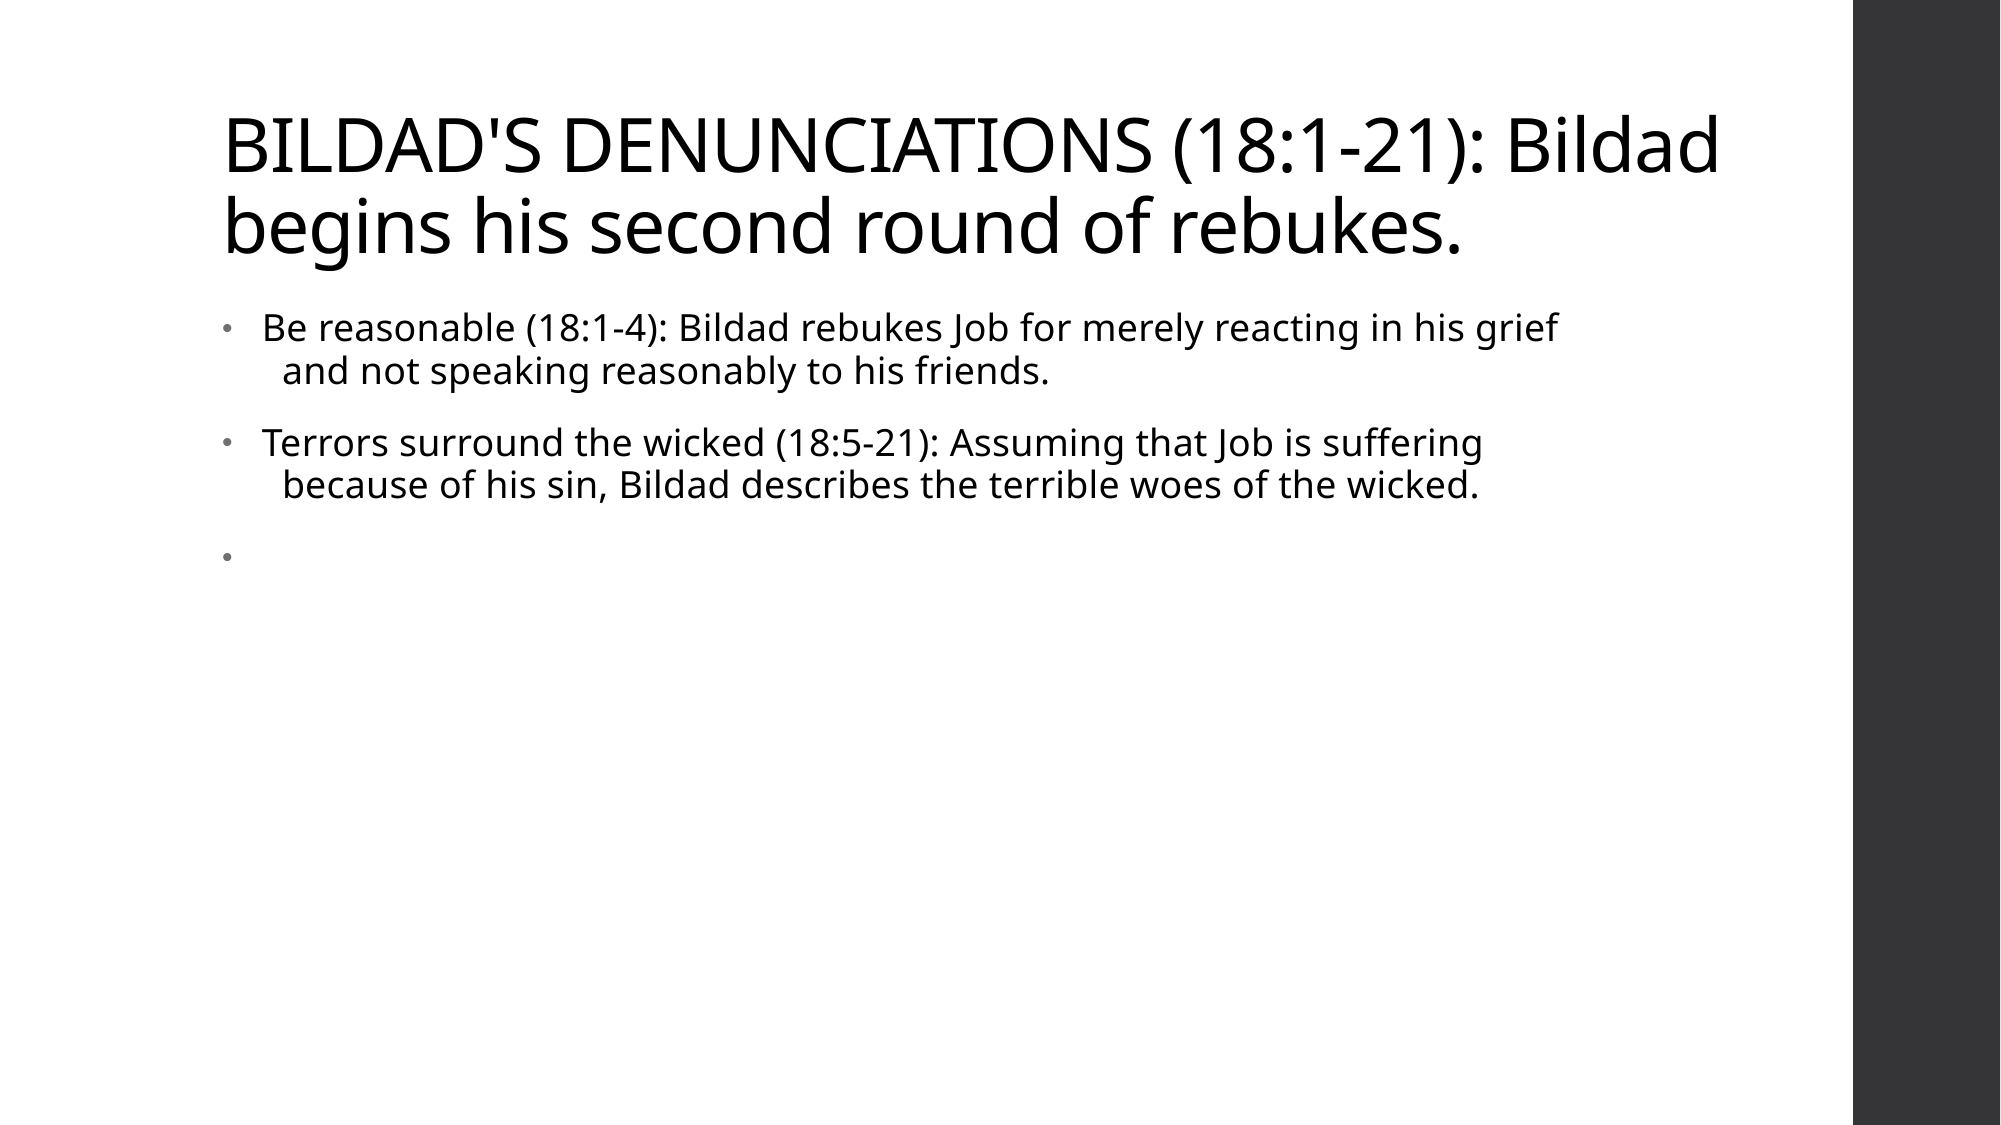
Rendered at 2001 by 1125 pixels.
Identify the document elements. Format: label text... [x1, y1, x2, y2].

list Be reasonable (18:1-4): Bildad rebukes Job for merely reacting in his grief and not speaking reasonably to his friends. Terrors surround the wicked (18:5-21): Assuming that Job is suffering because of his sin, Bildad describes the terrible woes of the wicked. [206, 299, 1617, 1014]
title BILDAD'S DENUNCIATIONS (18:1-21): Bildad begins his second round of rebukes. [206, 60, 1797, 278]
